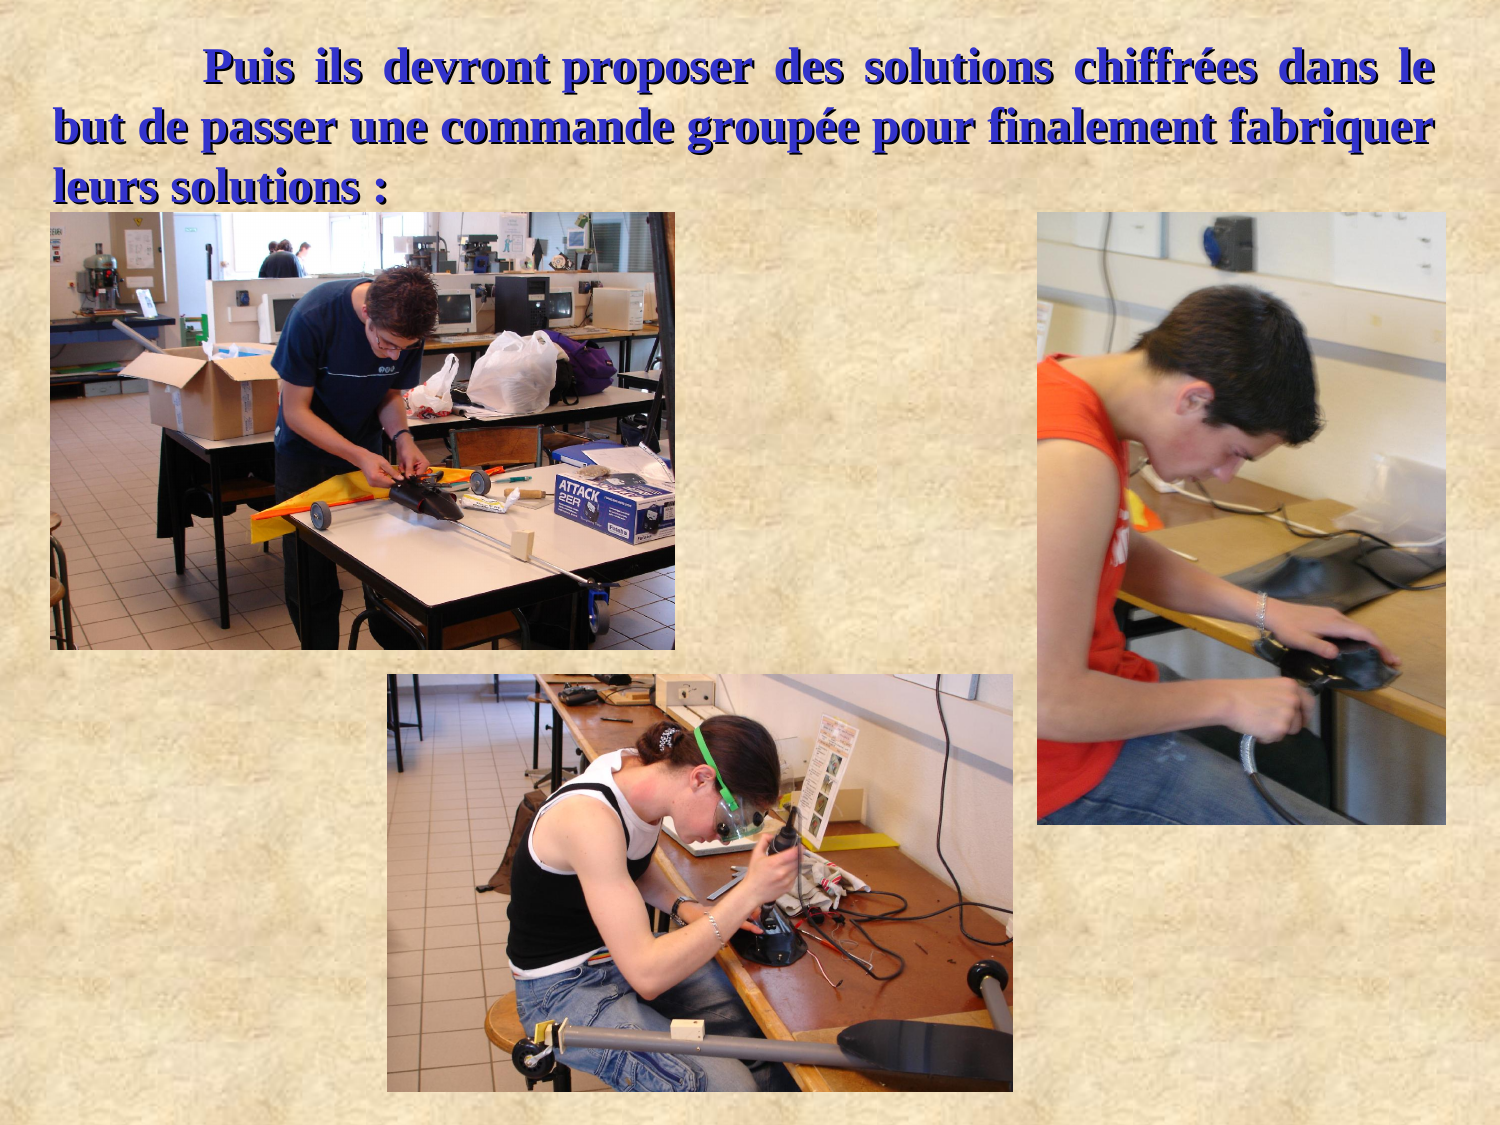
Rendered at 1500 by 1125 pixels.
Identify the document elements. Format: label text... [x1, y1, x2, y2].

picture [0, 0, 1500, 1125]
text_box Puis ils devront proposer des solutions chiffrées dans le but de passer une commande groupée pour finalement fabriquer leurs solutions : [37, 24, 1450, 221]
